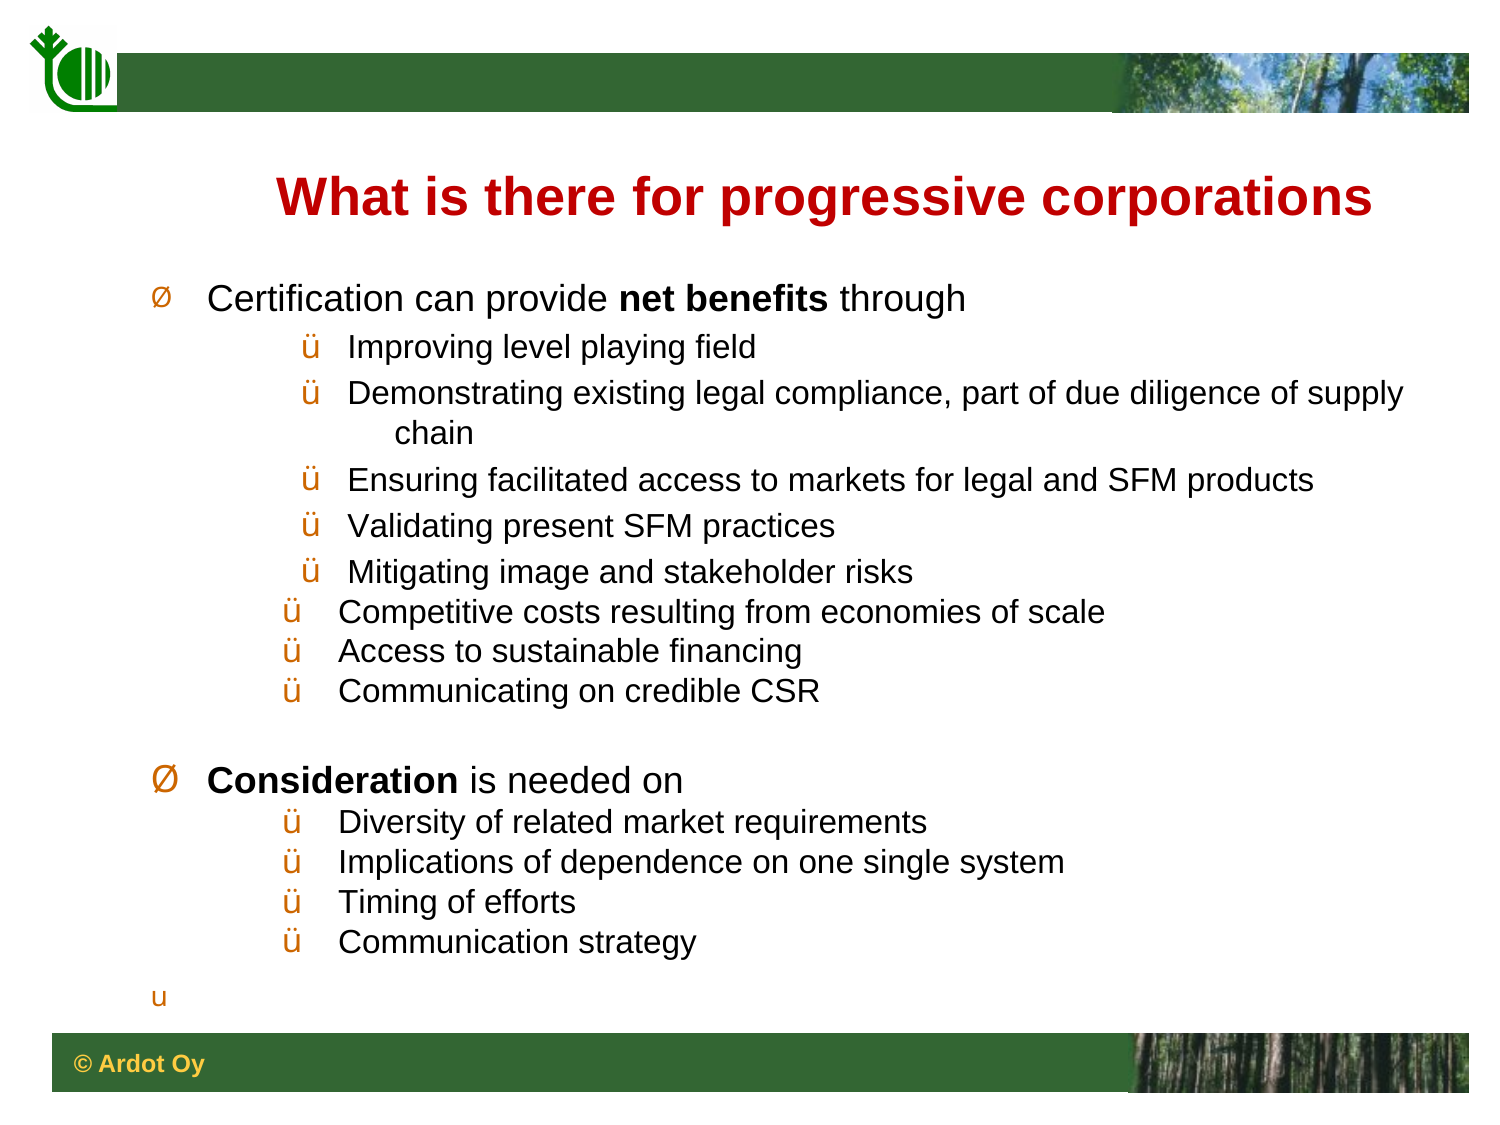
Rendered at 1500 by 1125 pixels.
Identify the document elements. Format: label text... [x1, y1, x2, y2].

list Certification can provide net benefits through Improving level playing field Demonstrating existing legal compliance, part of due diligence of supply chain Ensuring facilitated access to markets for legal and SFM products Validating present SFM practices Mitigating image and stakeholder risks Competitive costs resulting from economies of scale Access to sustainable financing Communicating on credible CSR Consideration is needed on Diversity of related market requirements Implications of dependence on one single system Timing of efforts Communication strategy [135, 267, 1459, 988]
title What is there for progressive corporations [239, 137, 1413, 250]
